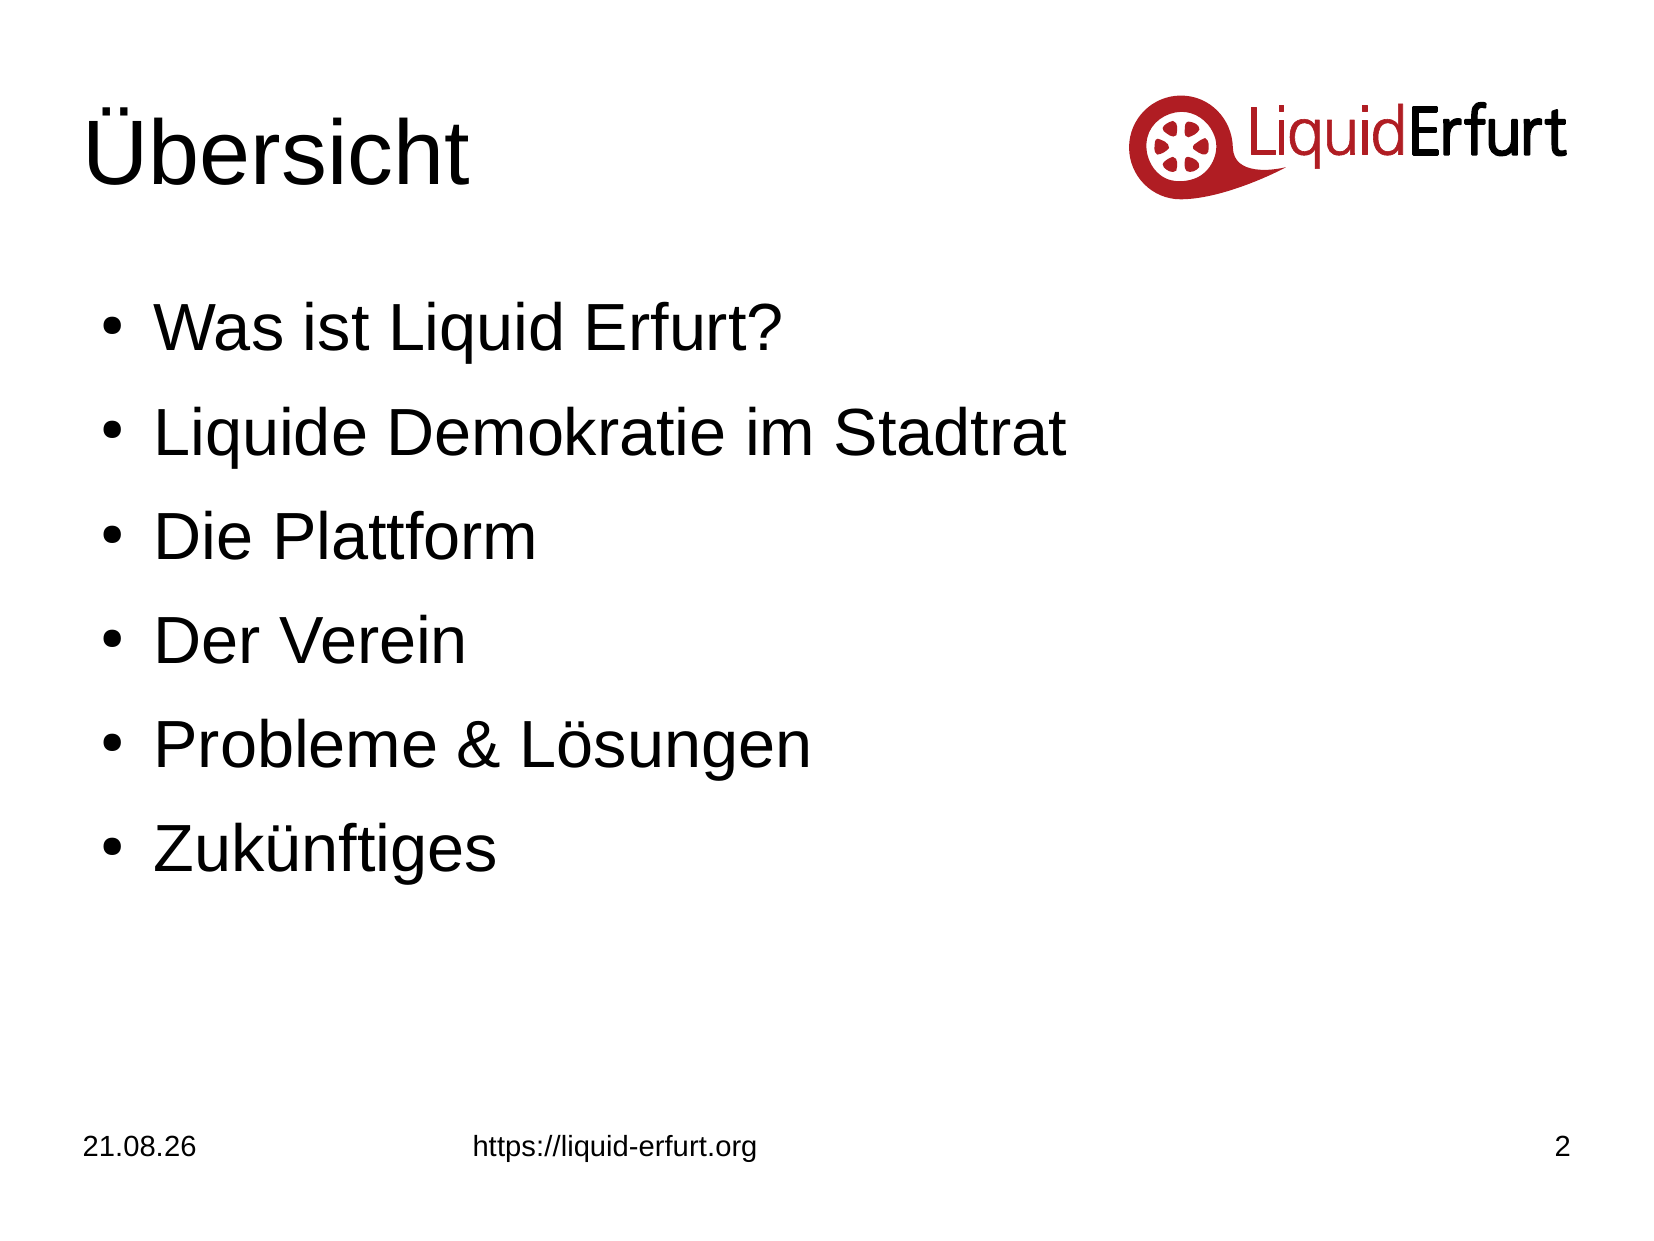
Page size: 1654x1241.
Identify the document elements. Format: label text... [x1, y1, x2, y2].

list Was ist Liquid Erfurt? Liquide Demokratie im Stadtrat Die Plattform Der Verein Probleme & Lösungen Zukünftiges [82, 290, 1571, 1010]
title Übersicht [82, 49, 1571, 257]
